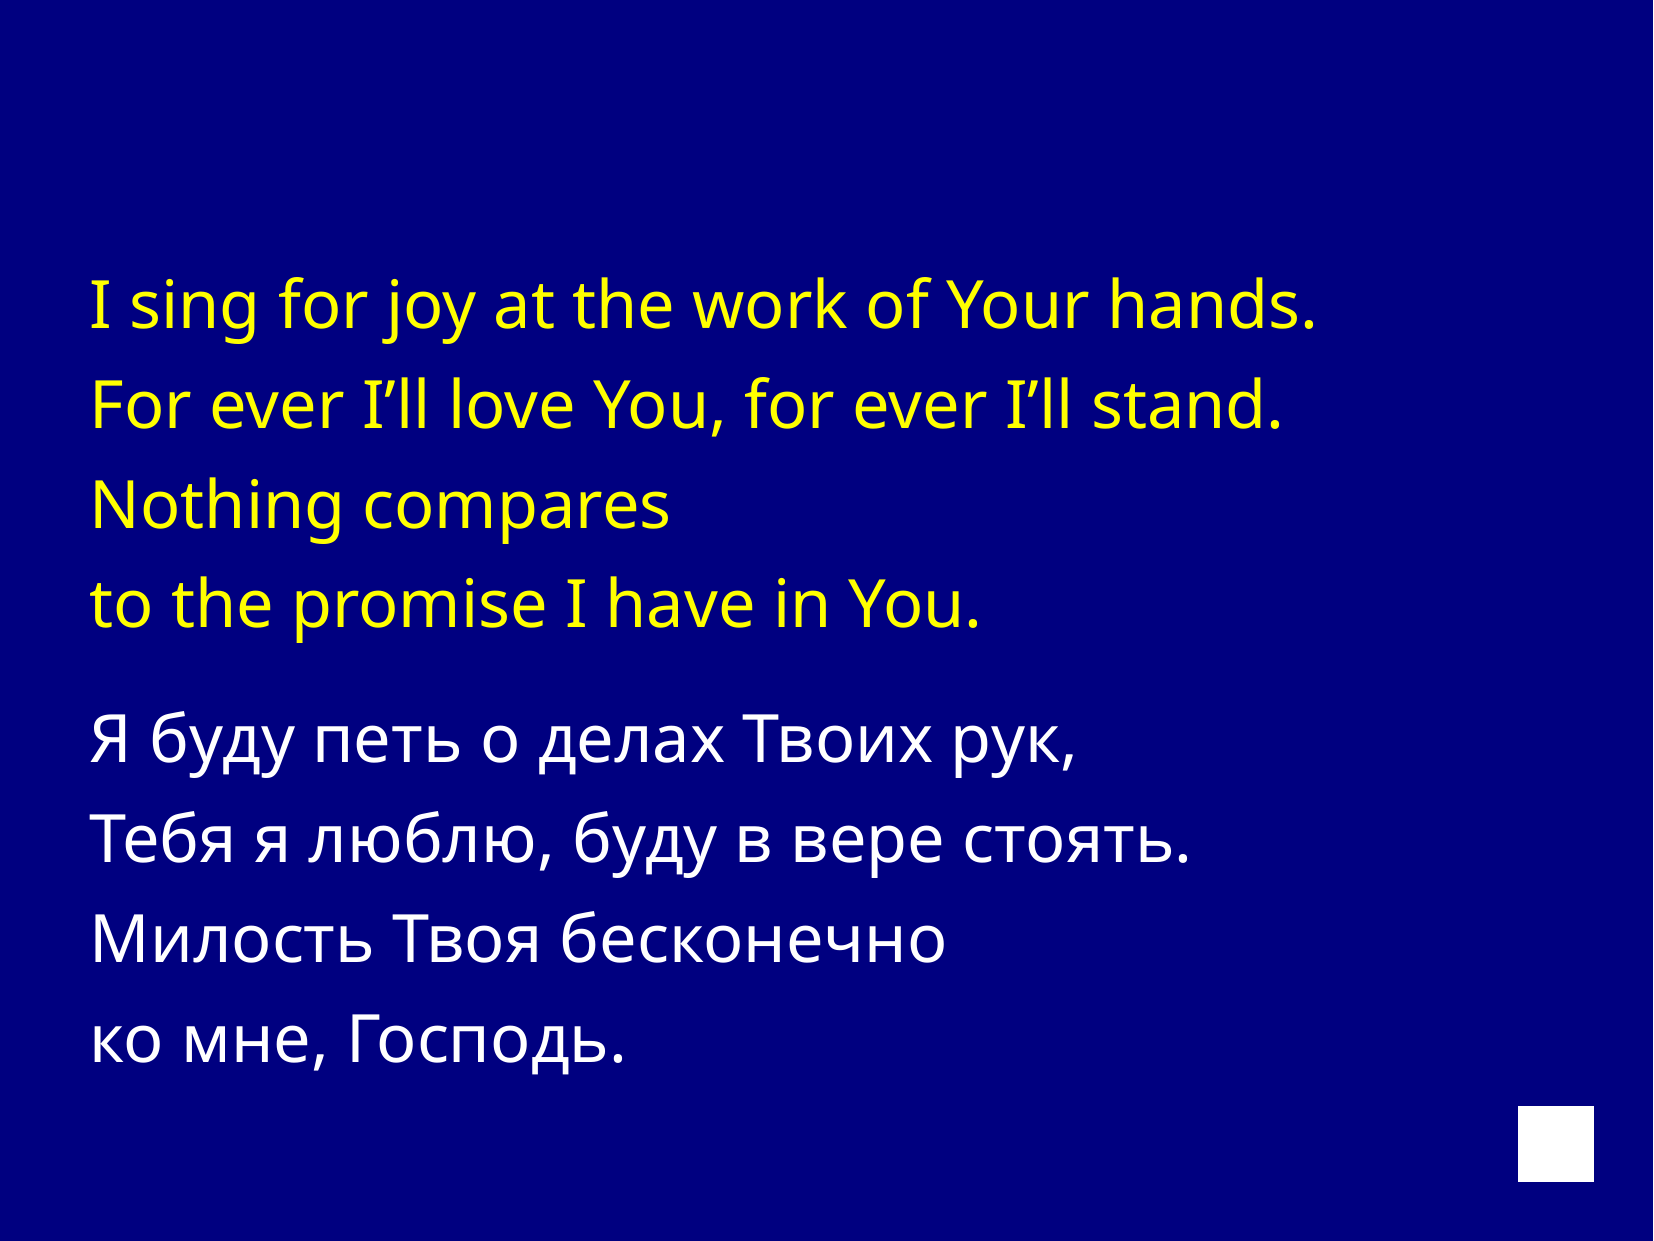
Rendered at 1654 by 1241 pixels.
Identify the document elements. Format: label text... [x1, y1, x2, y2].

text_box Я буду петь о делах Твоих рук, Тебя я люблю, буду в вере стоять. Милость Твоя бесконечно ко мне, Господь. [75, 675, 1576, 1163]
text_box [1518, 1106, 1594, 1182]
text_box I sing for joy at the work of Your hands. For ever I’ll love You, for ever I’ll stand. Nothing compares to the promise I have in You. [75, 150, 1576, 638]
